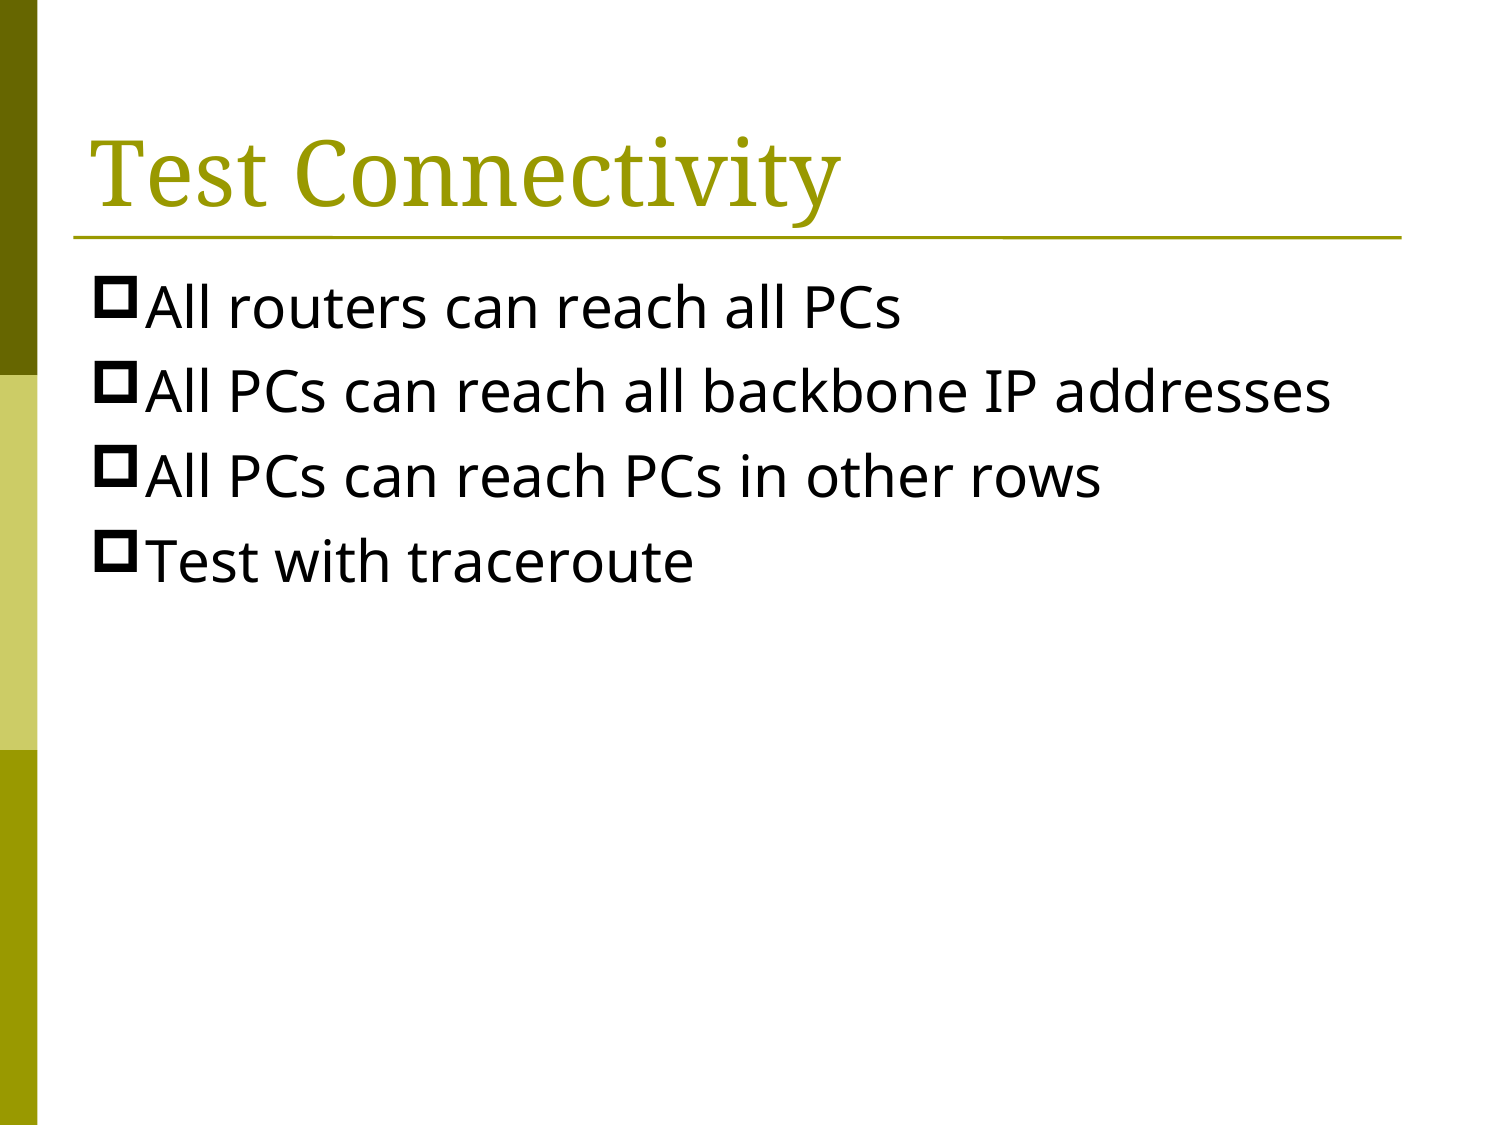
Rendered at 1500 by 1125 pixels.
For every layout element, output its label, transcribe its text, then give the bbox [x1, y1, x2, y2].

text_box All routers can reach all PCs All PCs can reach all backbone IP addresses All PCs can reach PCs in other rows Test with traceroute [75, 262, 1426, 1006]
text_box Test Connectivity [75, 45, 1426, 233]
